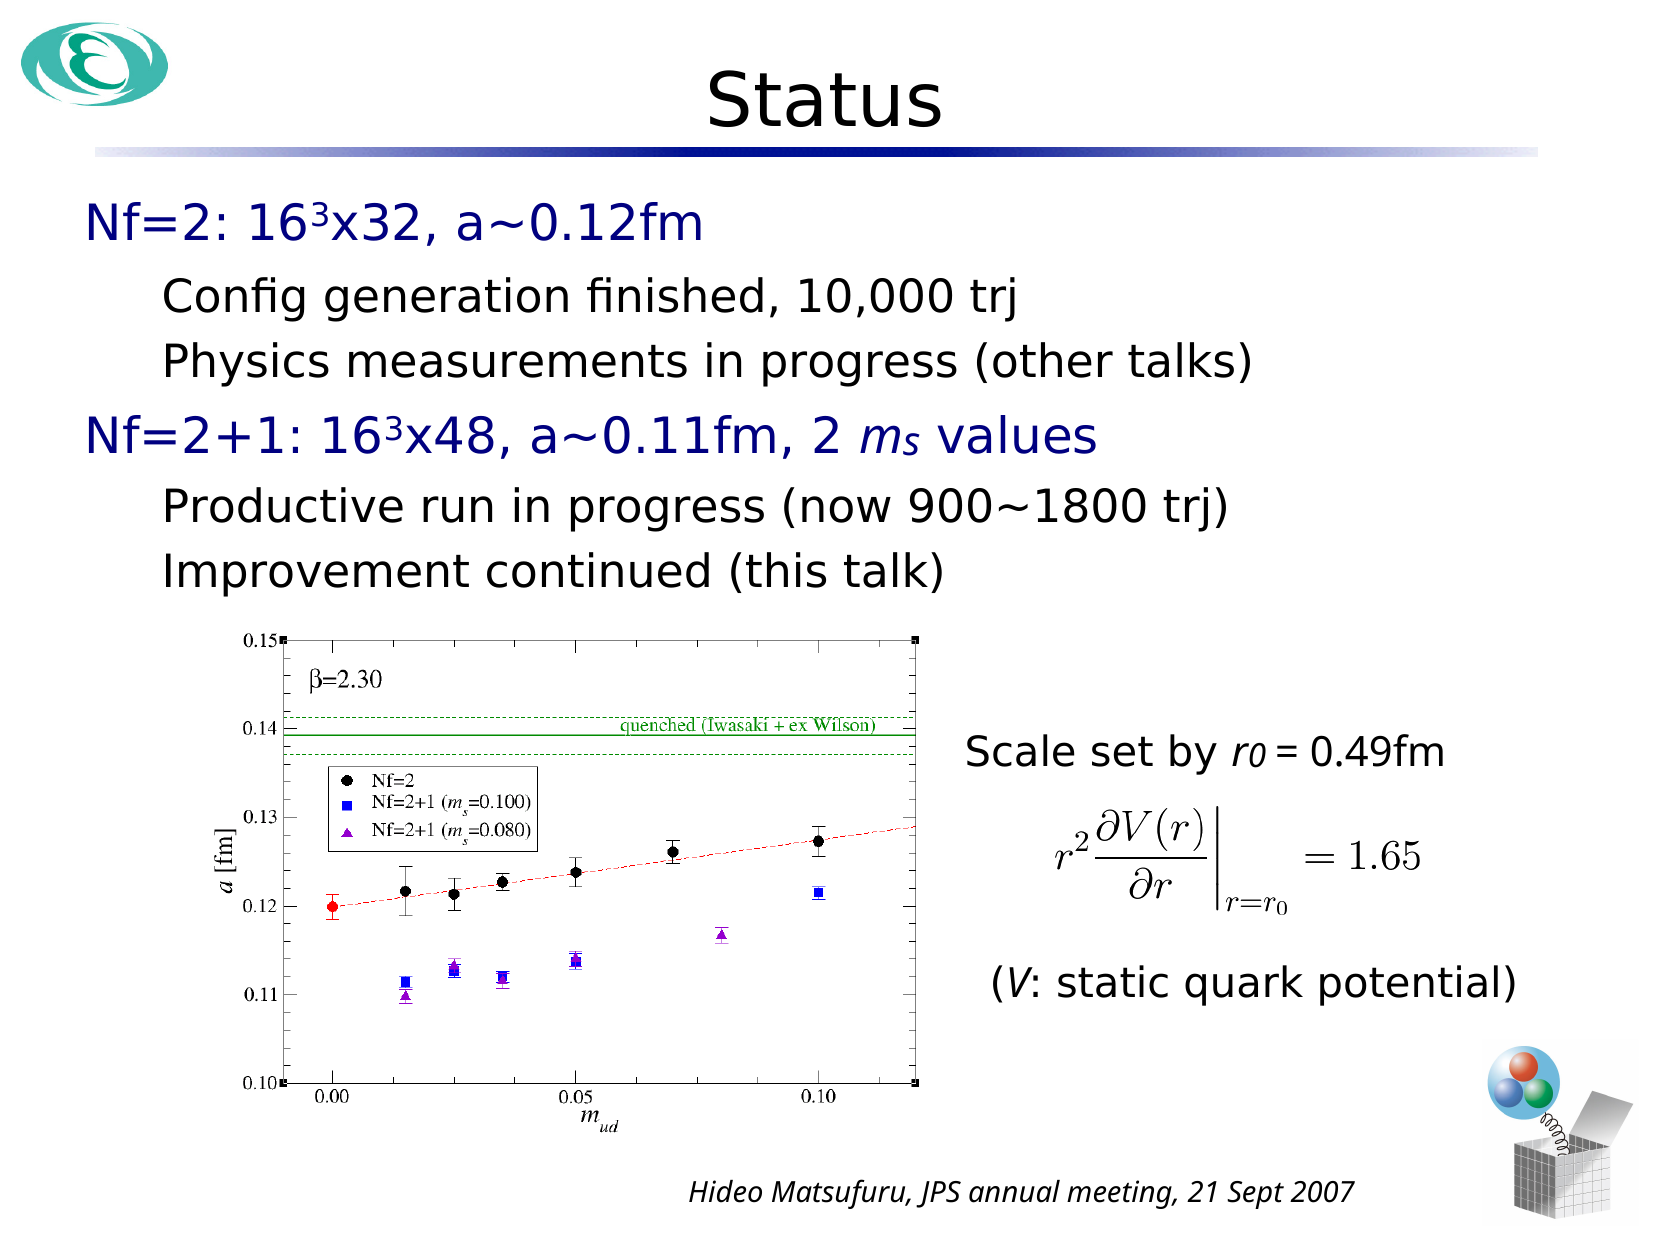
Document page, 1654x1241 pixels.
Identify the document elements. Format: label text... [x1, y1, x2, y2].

picture [15, 14, 174, 114]
picture [1055, 806, 1420, 915]
picture [1482, 1039, 1639, 1226]
picture [204, 626, 926, 1139]
title Status [201, 47, 1450, 154]
text_box (V: static quark potential) [989, 952, 1526, 1009]
picture [95, 147, 1538, 157]
text_box Scale set by r0 = 0.49fm [964, 721, 1448, 783]
list Nf=2: 163x32, a~0.12fm Config generation finished, 10,000 trj Physics measurements in progress (other talks) Nf=2+1: 163x48, a~0.11fm, 2 ms values Productive run in progress (now 900~1800 trj) Improvement continued (this talk) [67, 193, 1520, 741]
